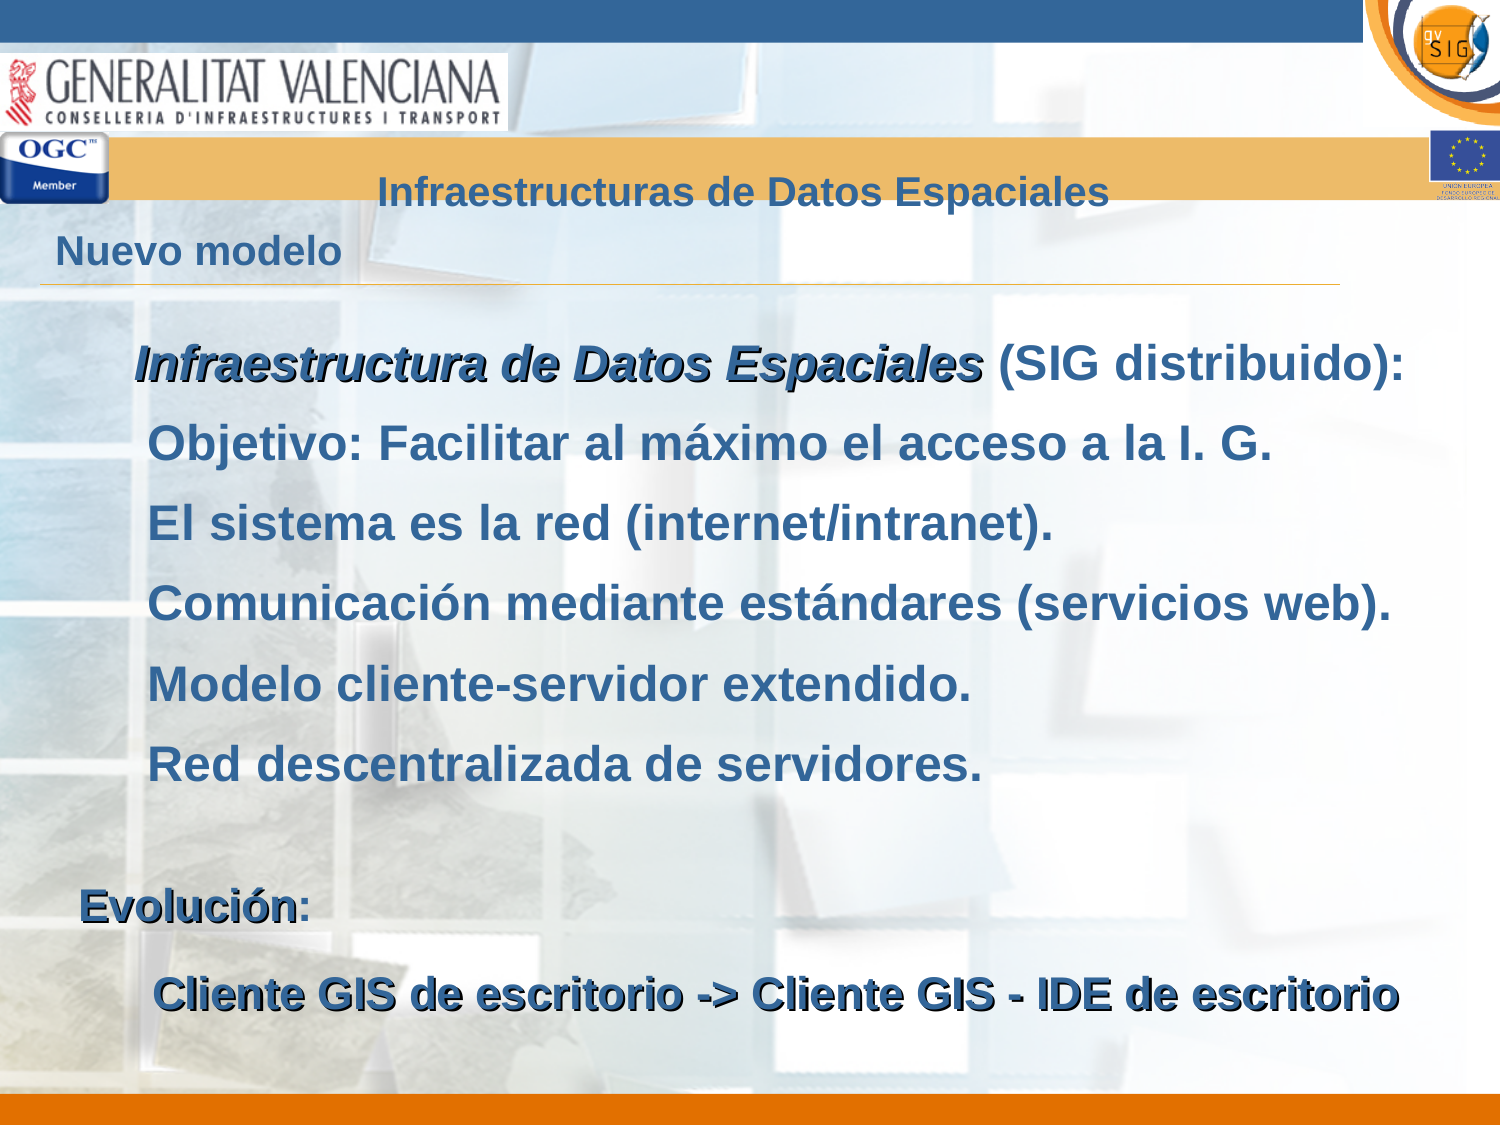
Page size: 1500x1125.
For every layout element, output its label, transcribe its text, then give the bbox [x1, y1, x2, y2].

picture [0, 53, 508, 131]
picture [1363, 0, 1500, 127]
text_box Nuevo modelo [40, 222, 1196, 286]
text_box Infraestructura de Datos Espaciales (SIG distribuido): Objetivo: Facilitar al máximo el acceso a la I. G. El sistema es la red (internet/intranet). Comunicación mediante estándares (servicios web). Modelo cliente-servidor extendido. Red descentralizada de servidores. [133, 348, 1474, 816]
picture [1429, 129, 1500, 200]
text_box Evolución: Cliente GIS de escritorio -> Cliente GIS - IDE de escritorio [63, 871, 1436, 1031]
picture [0, 132, 109, 137]
text_box Infraestructuras de Datos Espaciales [0, 137, 1488, 203]
